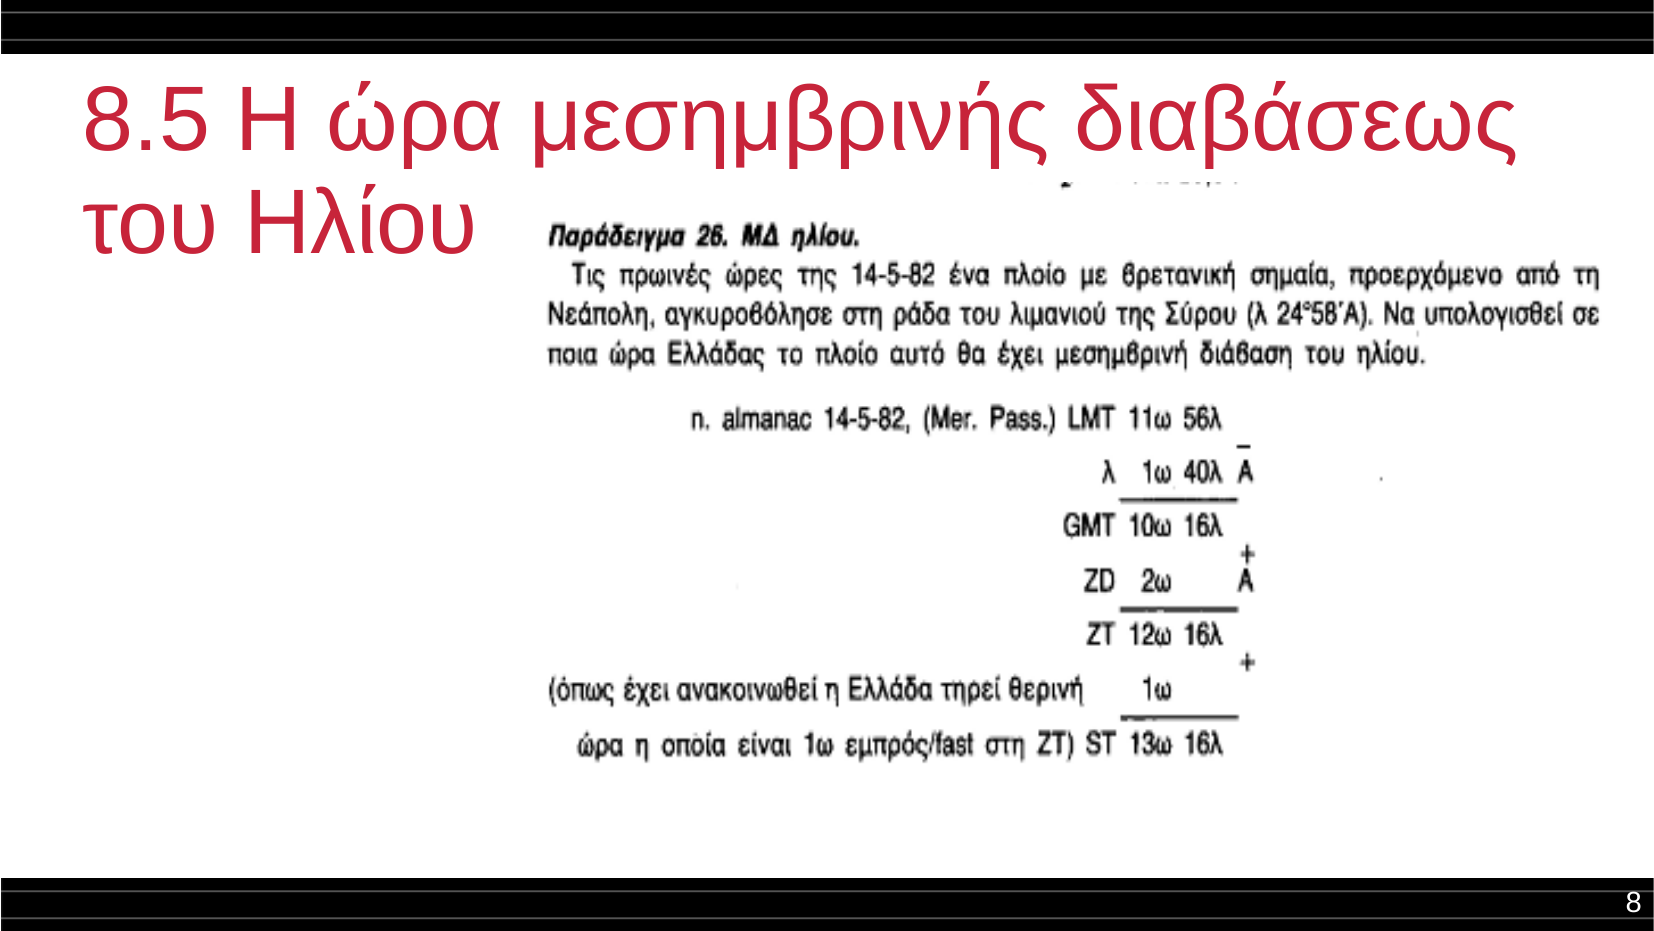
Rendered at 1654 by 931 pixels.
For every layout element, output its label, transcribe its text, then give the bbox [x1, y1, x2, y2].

picture [1, 878, 1654, 931]
picture [1, 0, 1654, 54]
picture [525, 182, 1647, 863]
title 8.5 H ώρα μεσημβρινής διαβάσεως του Ηλίου [82, 67, 1571, 273]
